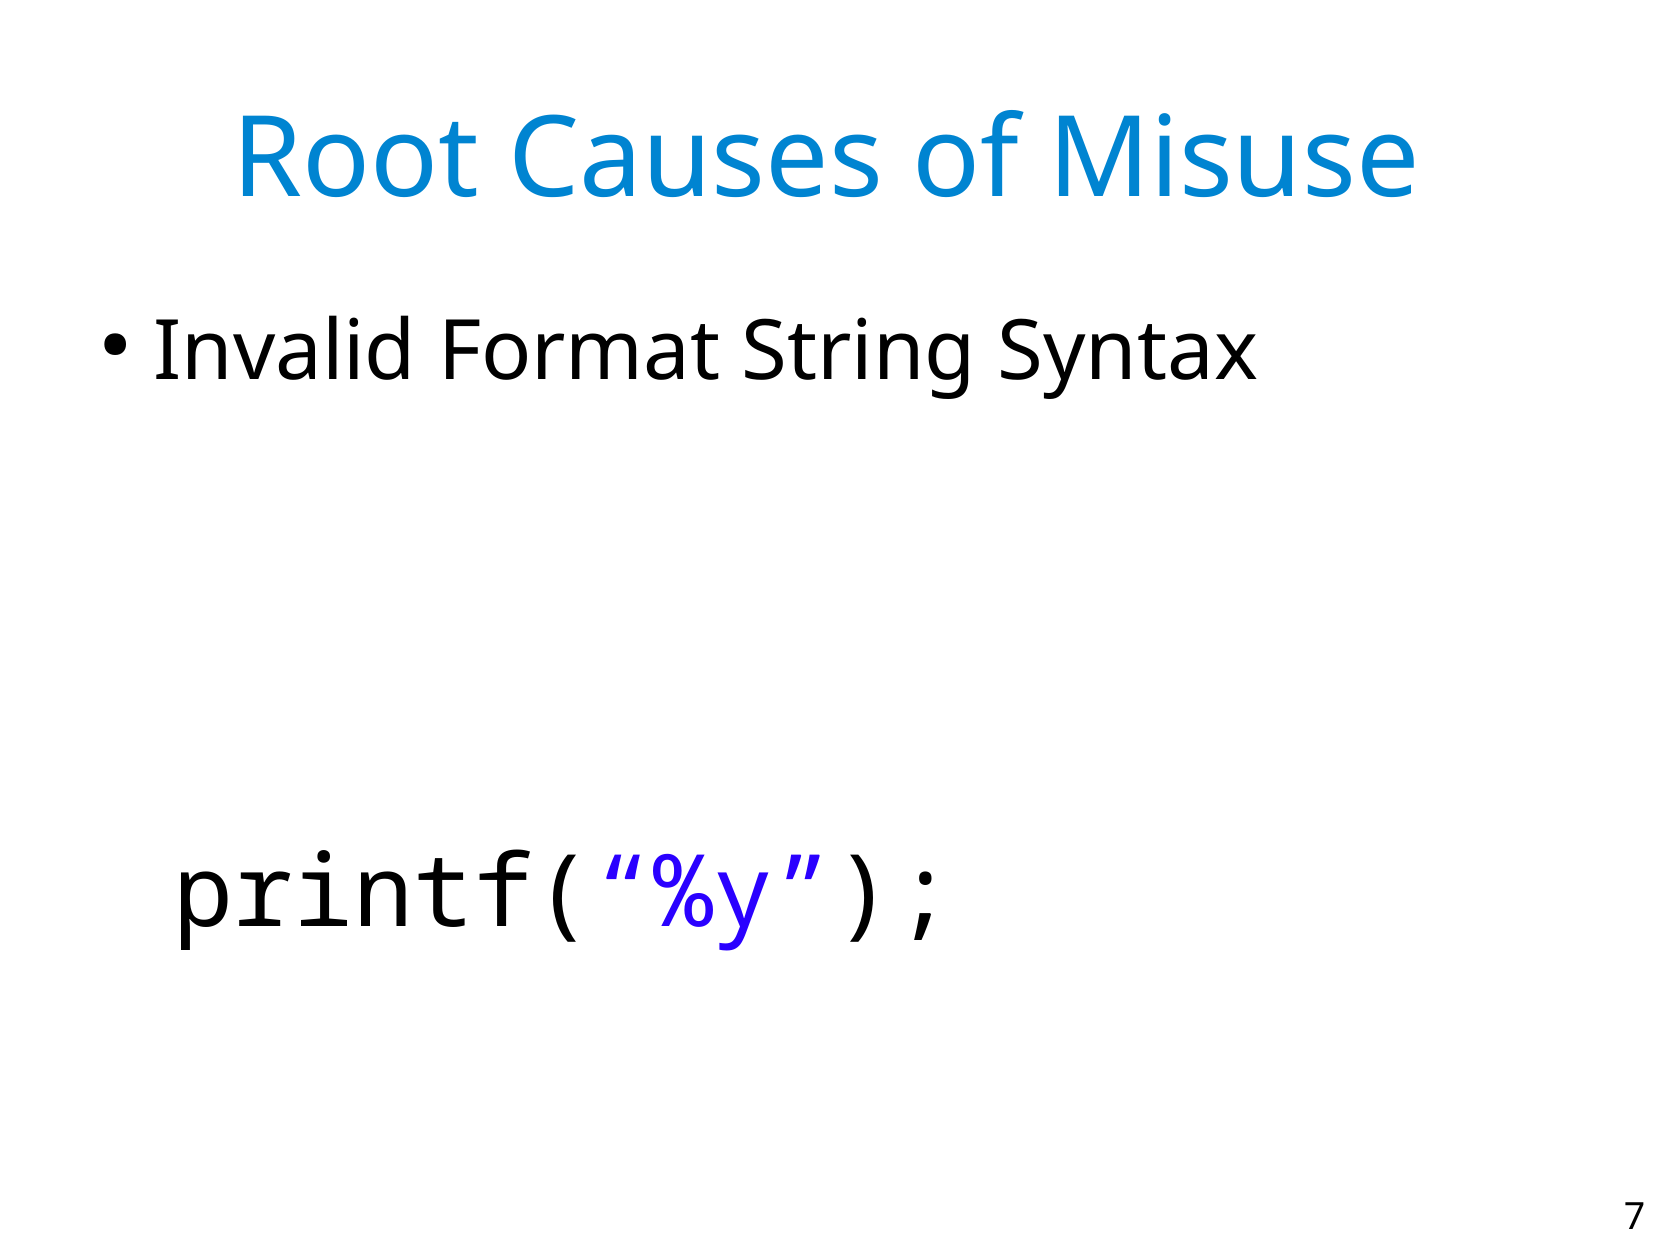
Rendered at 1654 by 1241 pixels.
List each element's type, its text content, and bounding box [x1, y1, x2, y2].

text_box printf(“%y”); [102, 818, 1547, 1111]
list Invalid Format String Syntax [82, 290, 1571, 1010]
title Root Causes of Misuse [82, 49, 1571, 257]
